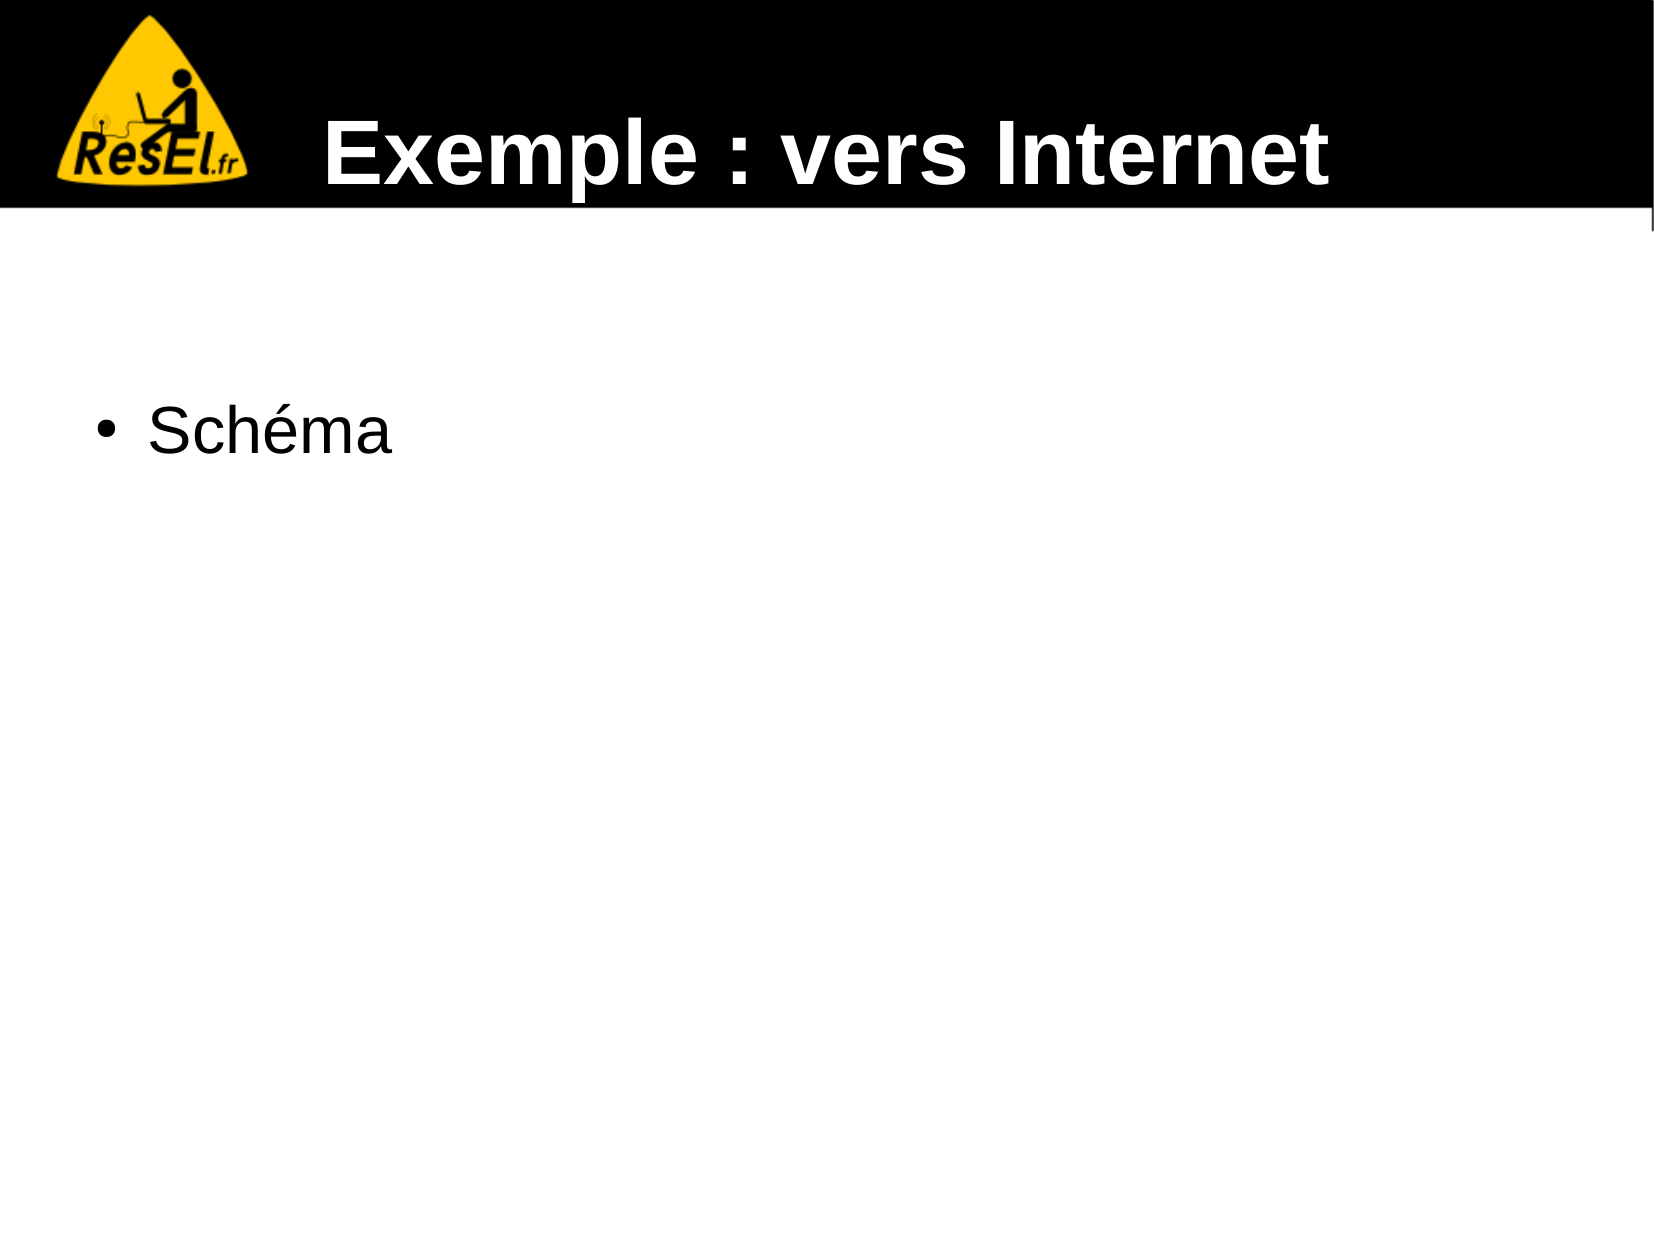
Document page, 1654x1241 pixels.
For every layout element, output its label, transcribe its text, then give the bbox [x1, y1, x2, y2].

title Exemple : vers Internet [82, 49, 1571, 257]
picture [0, 0, 1654, 1241]
list Schéma [76, 288, 1566, 1093]
